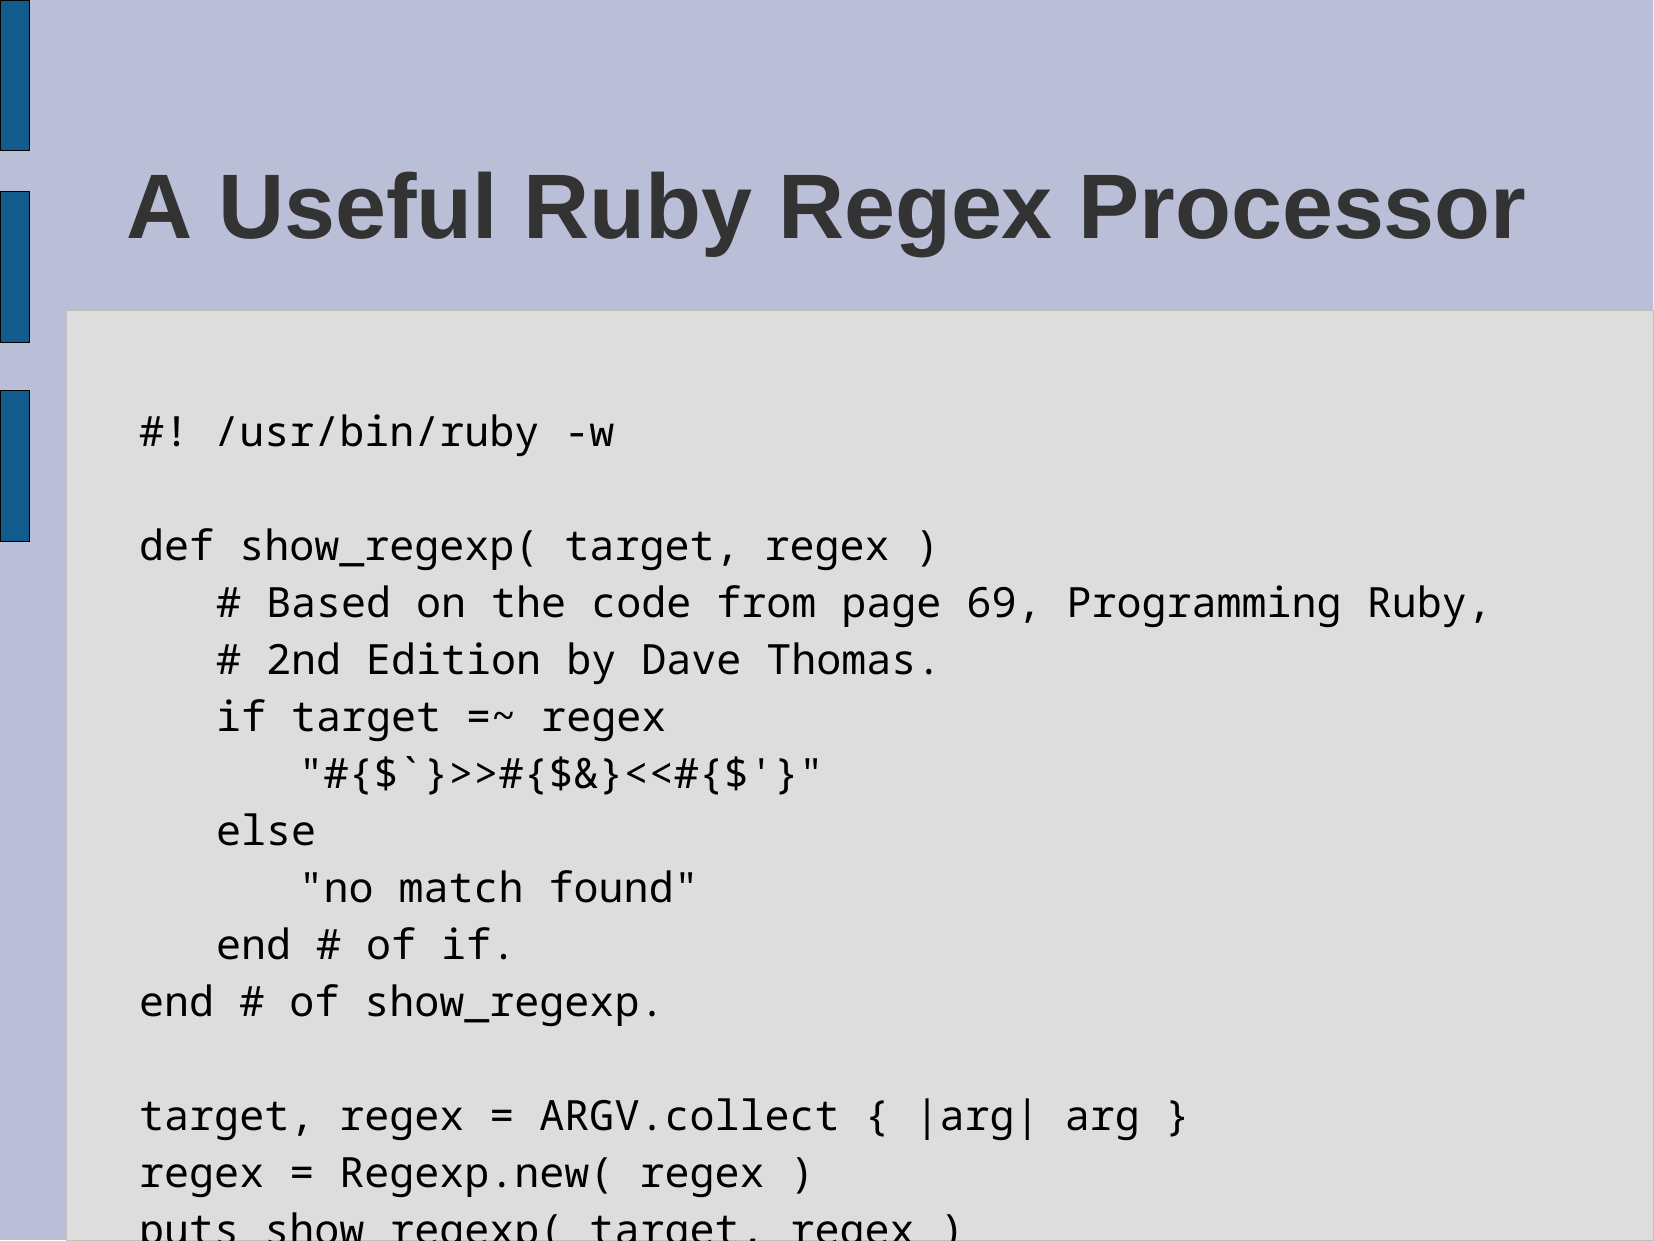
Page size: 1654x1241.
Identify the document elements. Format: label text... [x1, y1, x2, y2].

list #! /usr/bin/ruby -w def show_regexp( target, regex ) # Based on the code from page 69, Programming Ruby, # 2nd Edition by Dave Thomas. if target =~ regex "#{$`}>>#{$&}<<#{$'}" else "no match found" end # of if. end # of show_regexp. target, regex = ARGV.collect { |arg| arg } regex = Regexp.new( regex ) puts show_regexp( target, regex ) [121, 344, 1629, 1127]
title A Useful Ruby Regex Processor [121, 102, 1534, 311]
